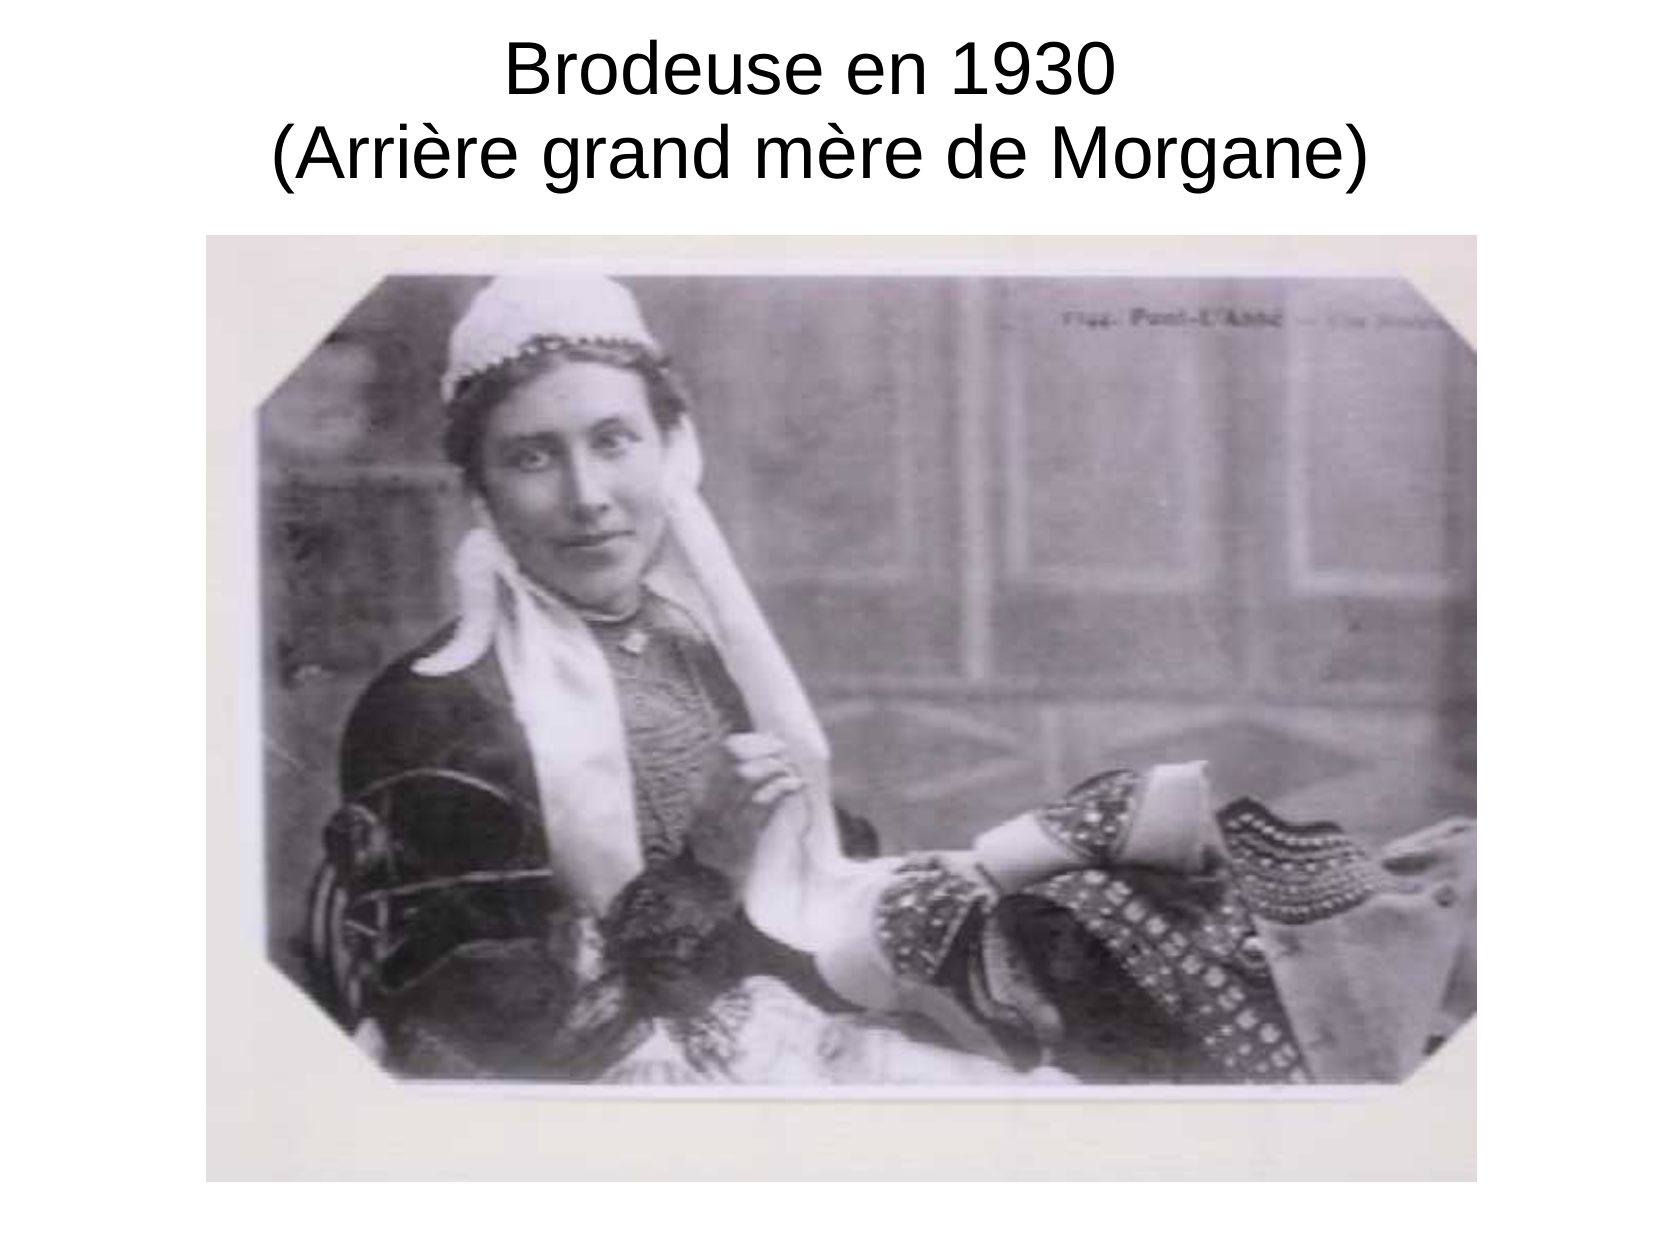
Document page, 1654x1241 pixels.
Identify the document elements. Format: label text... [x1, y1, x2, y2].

title Brodeuse en 1930 (Arrière grand mère de Morgane) [76, 14, 1565, 207]
picture [206, 235, 1477, 1182]
